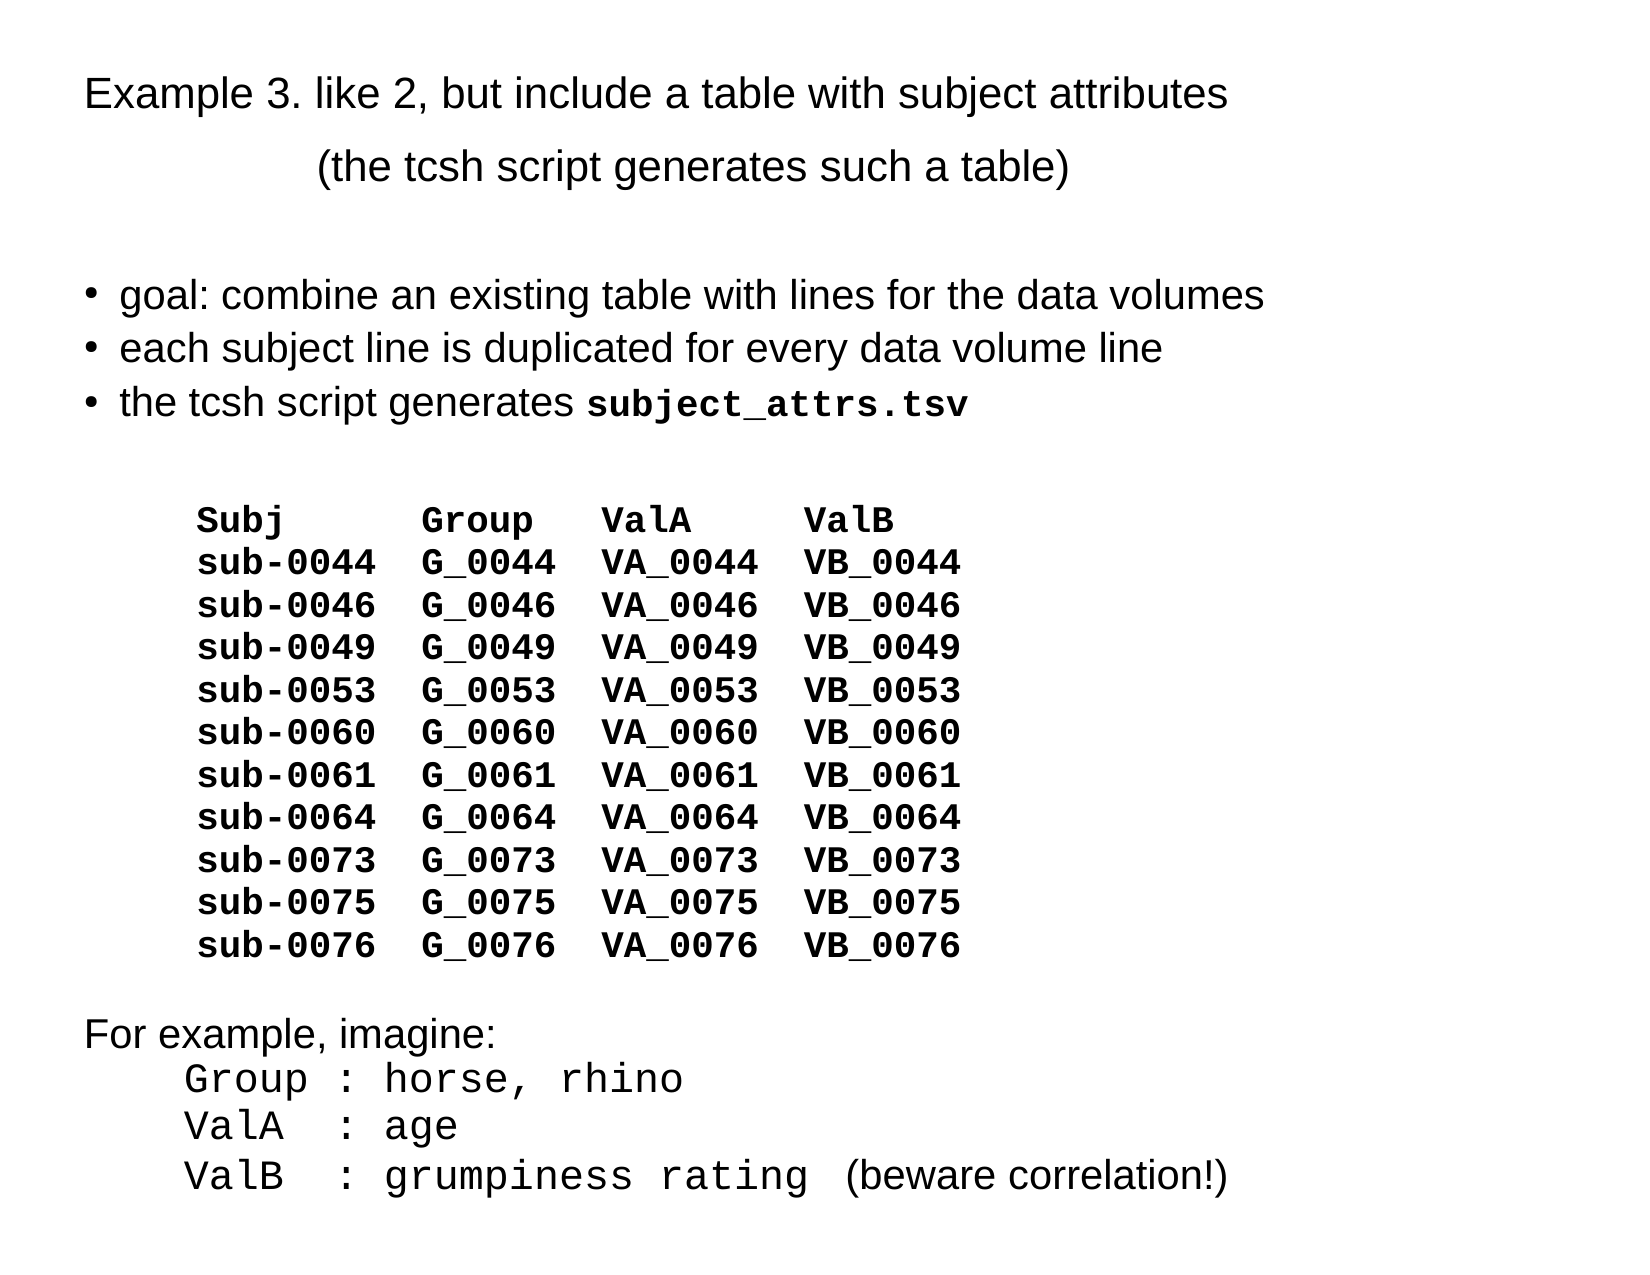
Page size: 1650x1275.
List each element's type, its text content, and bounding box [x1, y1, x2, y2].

text_box Example 3. like 2, but include a table with subject attributes (the tcsh script generates such a table) goal: combine an existing table with lines for the data volumes each subject line is duplicated for every data volume line the tcsh script generates subject_attrs.tsv Subj Group ValA ValB sub-0044 G_0044 VA_0044 VB_0044 sub-0046 G_0046 VA_0046 VB_0046 sub-0049 G_0049 VA_0049 VB_0049 sub-0053 G_0053 VA_0053 VB_0053 sub-0060 G_0060 VA_0060 VB_0060 sub-0061 G_0061 VA_0061 VB_0061 sub-0064 G_0064 VA_0064 VB_0064 sub-0073 G_0073 VA_0073 VB_0073 sub-0075 G_0075 VA_0075 VB_0075 sub-0076 G_0076 VA_0076 VB_0076 For example, imagine: Group : horse, rhino ValA : age ValB : grumpiness rating (beware correlation!) [69, 37, 1570, 1275]
